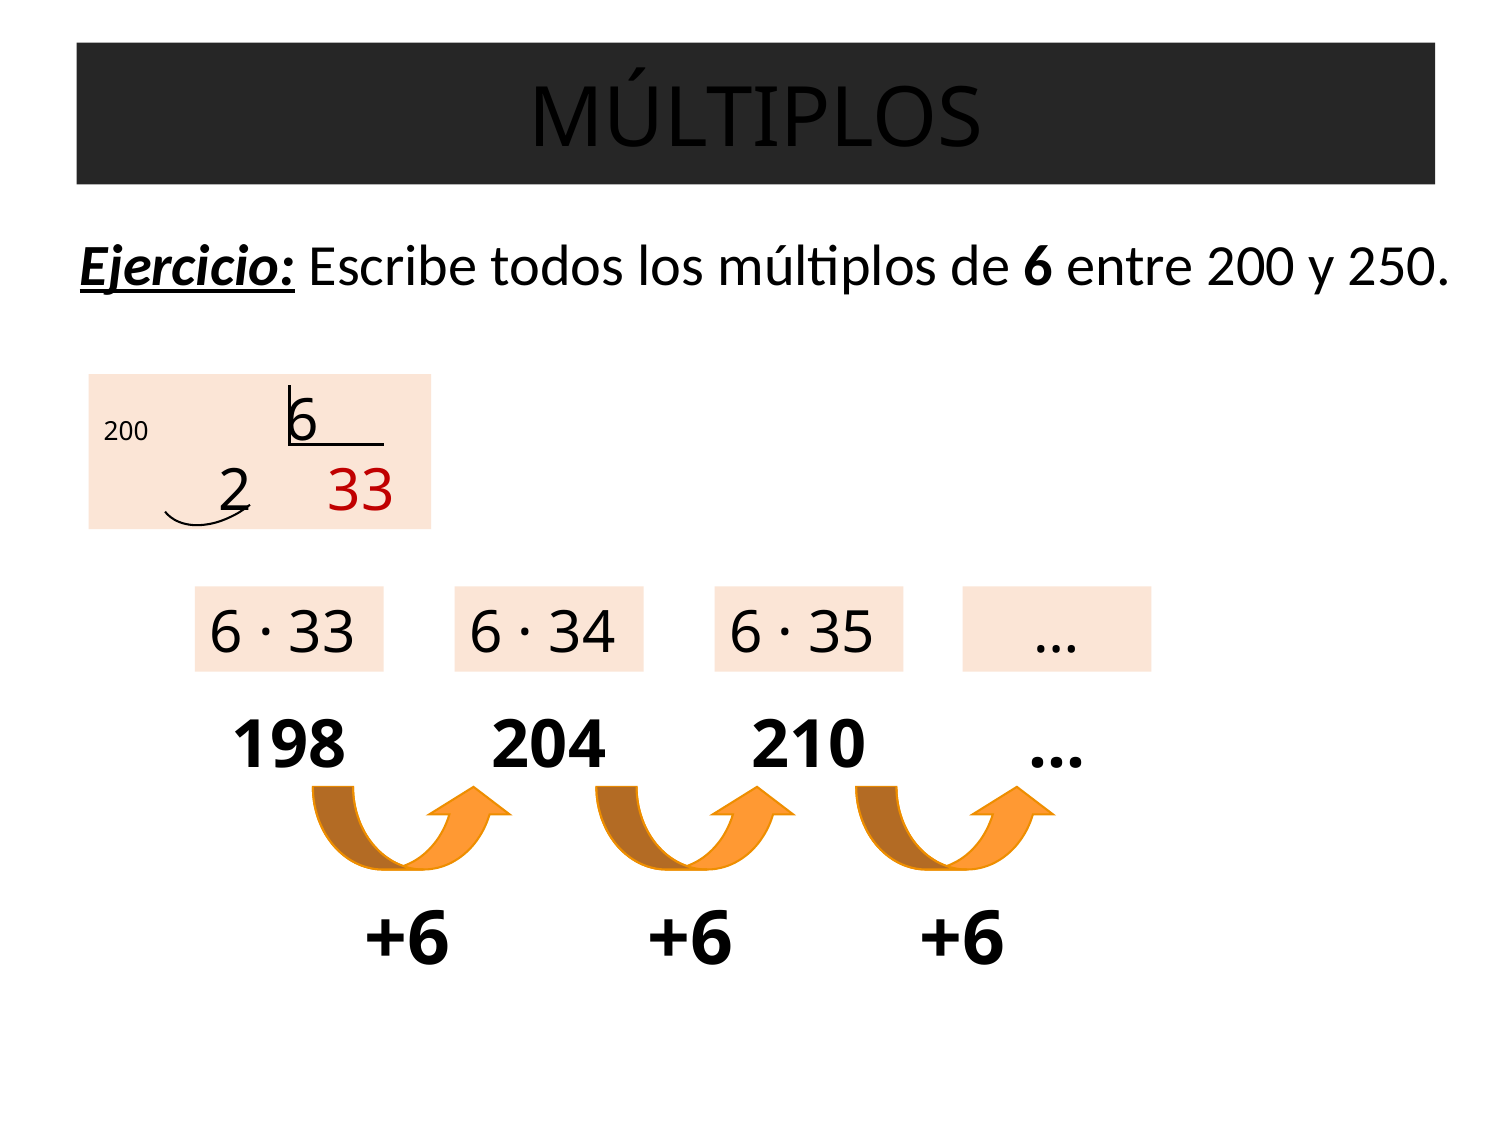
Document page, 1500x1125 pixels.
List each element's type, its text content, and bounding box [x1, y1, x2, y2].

text_box +6 [596, 882, 786, 988]
text_box MÚLTIPLOS [76, 42, 1436, 185]
text_box 6 · 34 [454, 586, 644, 672]
text_box 6 · 35 [714, 586, 904, 672]
text_box Ejercicio: Escribe todos los múltiplos de 6 entre 200 y 250. [477, 788, 597, 799]
text_box [312, 786, 510, 870]
text_box +6 [868, 881, 1057, 987]
text_box +6 [312, 882, 502, 988]
text_box … [962, 692, 1152, 788]
text_box 204 [454, 692, 644, 788]
text_box [856, 786, 1053, 870]
text_box 6 2 33 [88, 374, 432, 530]
text_box 198 [194, 692, 384, 788]
text_box 6 · 33 [194, 586, 384, 672]
text_box Ejercicio: Escribe todos los múltiplos de 6 entre 200 y 250. [64, 219, 1500, 799]
text_box … [962, 586, 1152, 672]
text_box 210 [714, 692, 904, 788]
text_box [596, 786, 794, 870]
